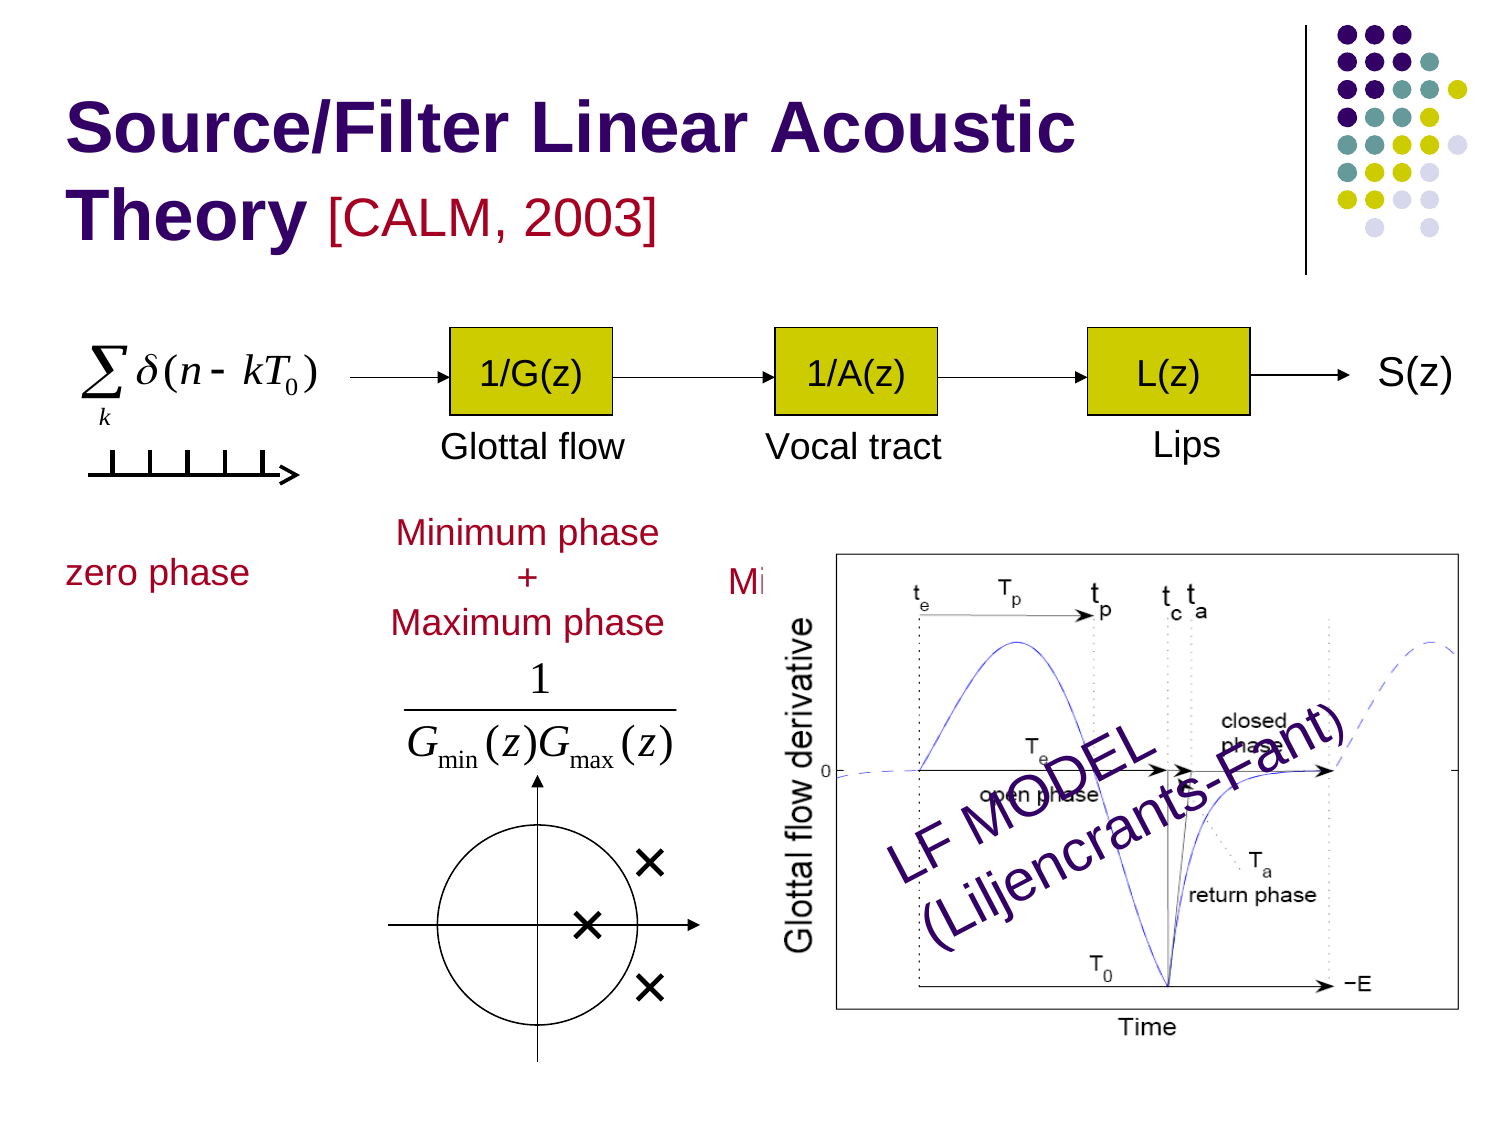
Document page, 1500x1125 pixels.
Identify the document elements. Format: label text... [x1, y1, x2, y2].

text_box [75, 312, 325, 435]
text_box Glottal flow [425, 414, 641, 476]
chart [397, 650, 685, 779]
text_box L(z) [1087, 327, 1251, 415]
text_box zero phase [50, 539, 266, 601]
text_box Minimum phase + Maximum phase [375, 499, 680, 651]
text_box 1/A(z) [774, 327, 938, 414]
text_box [CALM, 2003] [312, 174, 700, 238]
text_box S(z) [1362, 337, 1476, 403]
text_box 1/G(z) [450, 327, 613, 414]
title Source/Filter Linear Acoustic Theory [49, 49, 1288, 263]
text_box Vocal tract [750, 414, 957, 476]
picture [762, 525, 1500, 1063]
text_box LF MODEL (Liljencrants-Fant) [857, 582, 1410, 973]
text_box Lips [1137, 412, 1237, 473]
text_box Minimum phase [713, 549, 762, 611]
